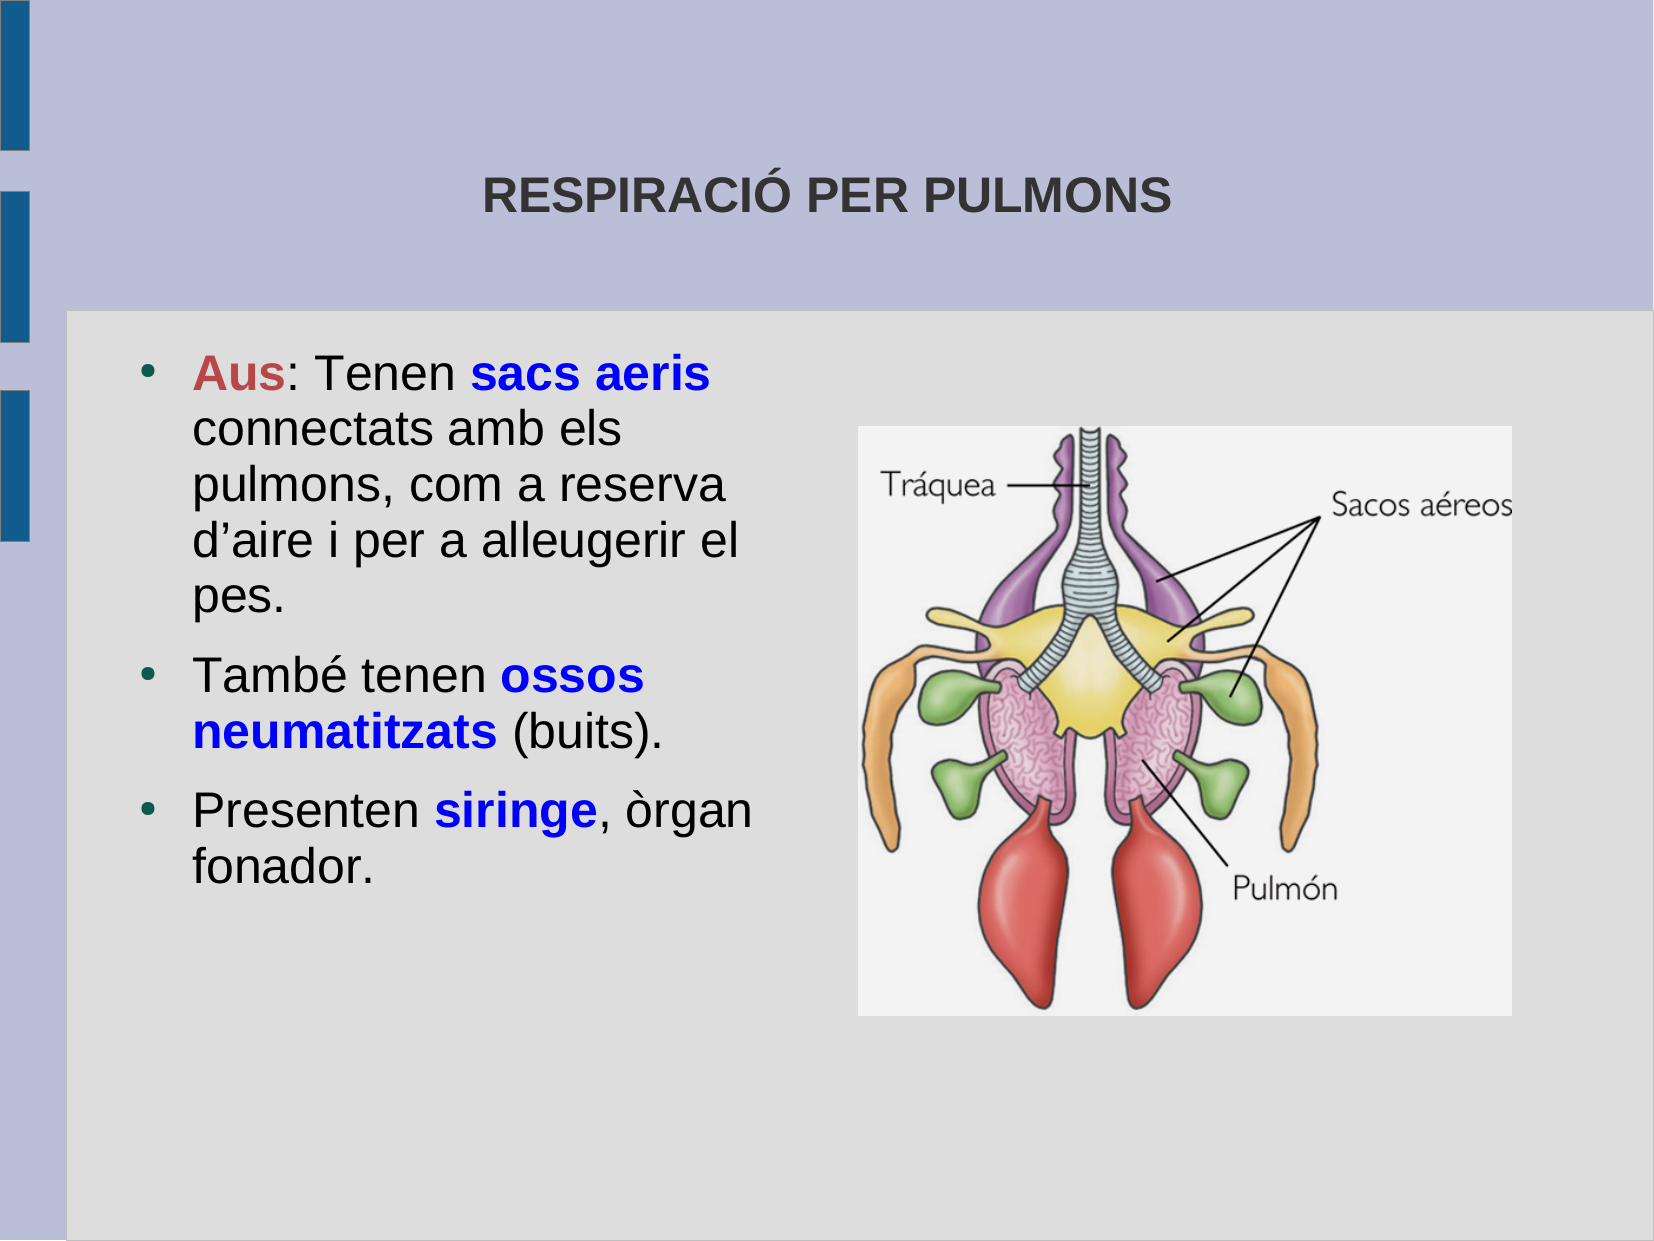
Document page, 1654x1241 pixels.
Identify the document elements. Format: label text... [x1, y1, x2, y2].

title RESPIRACIÓ PER PULMONS [121, 91, 1534, 299]
list Aus: Tenen sacs aeris connectats amb els pulmons, com a reserva d’aire i per a alleugerir el pes. També tenen ossos neumatitzats (buits). Presenten siringe, òrgan fonador. [121, 344, 811, 1127]
picture [858, 426, 1512, 1016]
